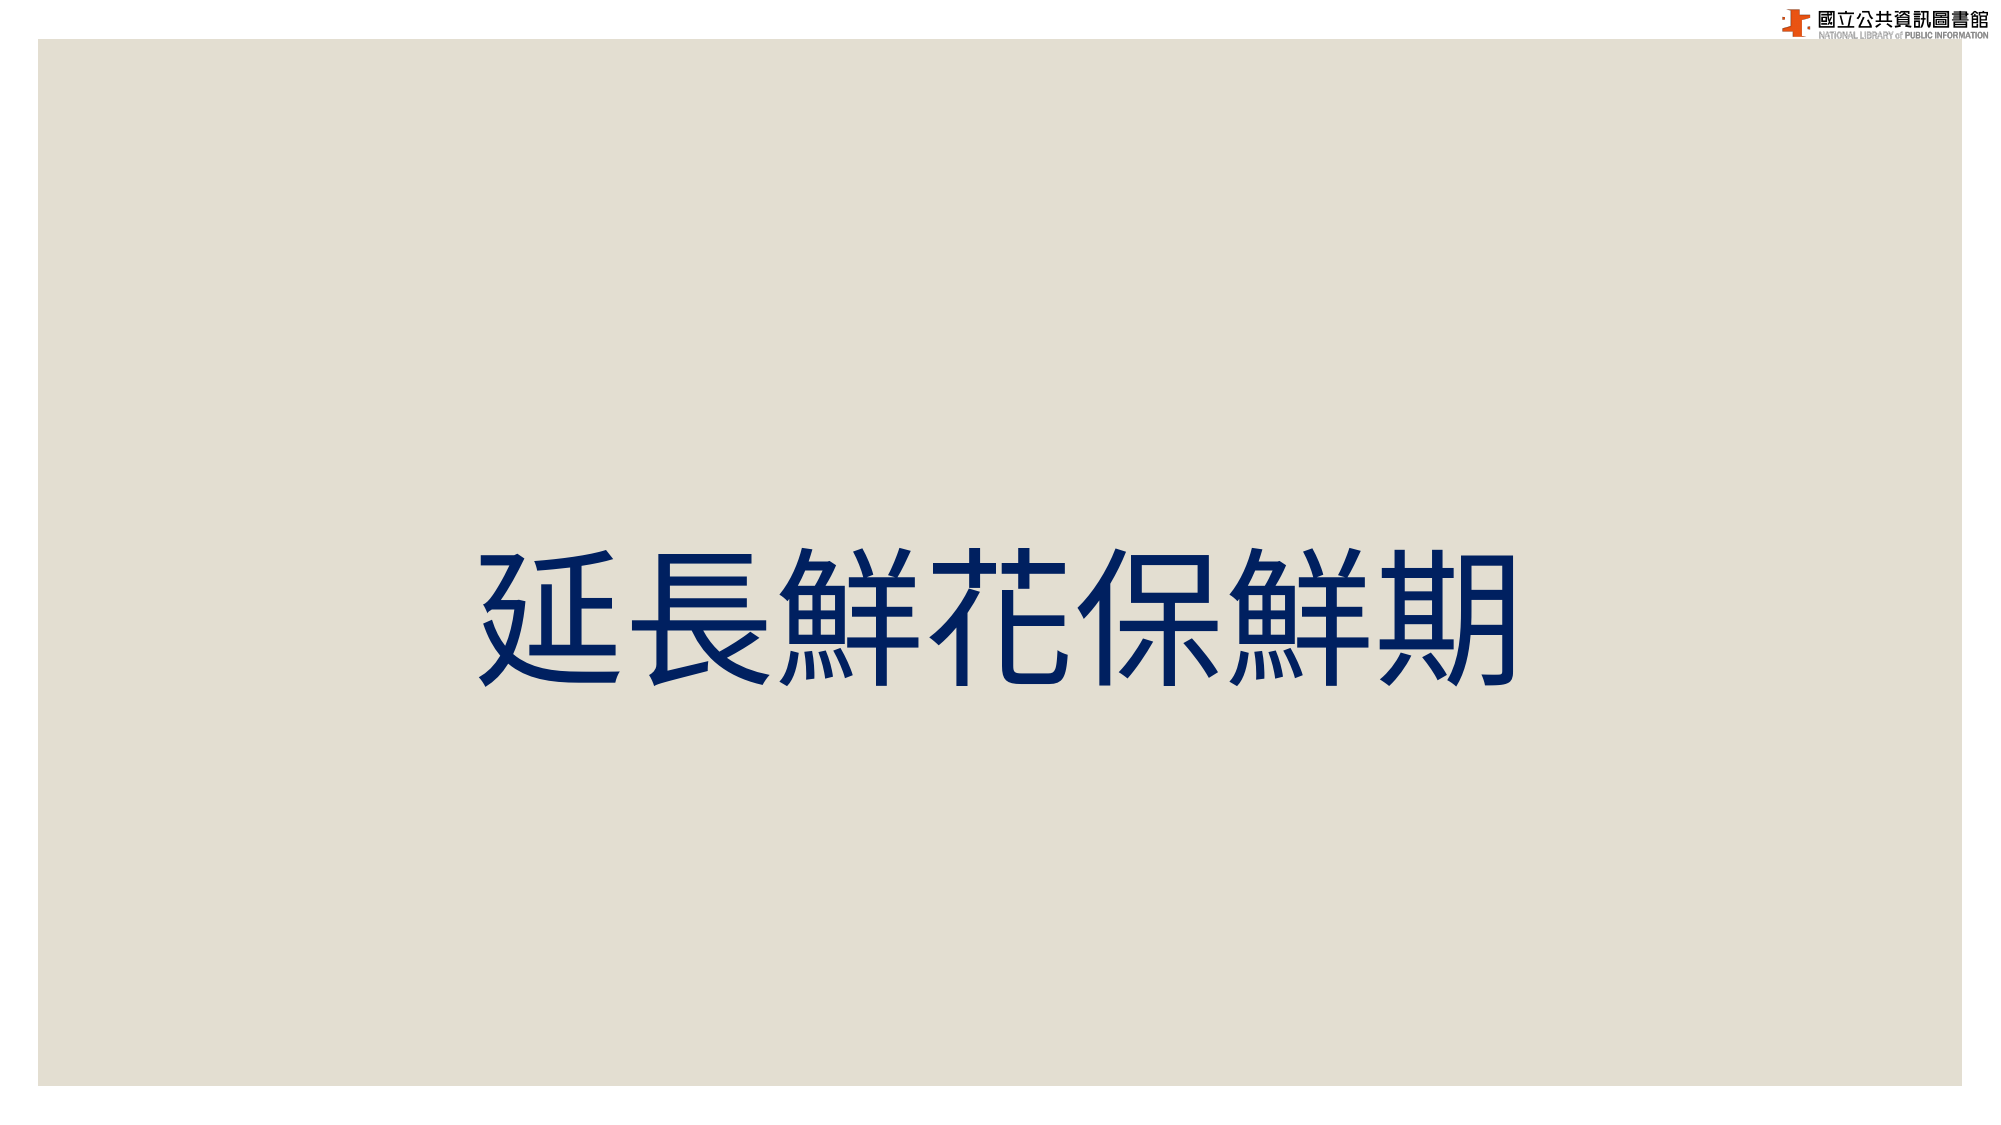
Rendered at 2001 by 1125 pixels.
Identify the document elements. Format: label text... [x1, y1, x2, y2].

text_box 延長鮮花保鮮期 [459, 517, 1539, 712]
